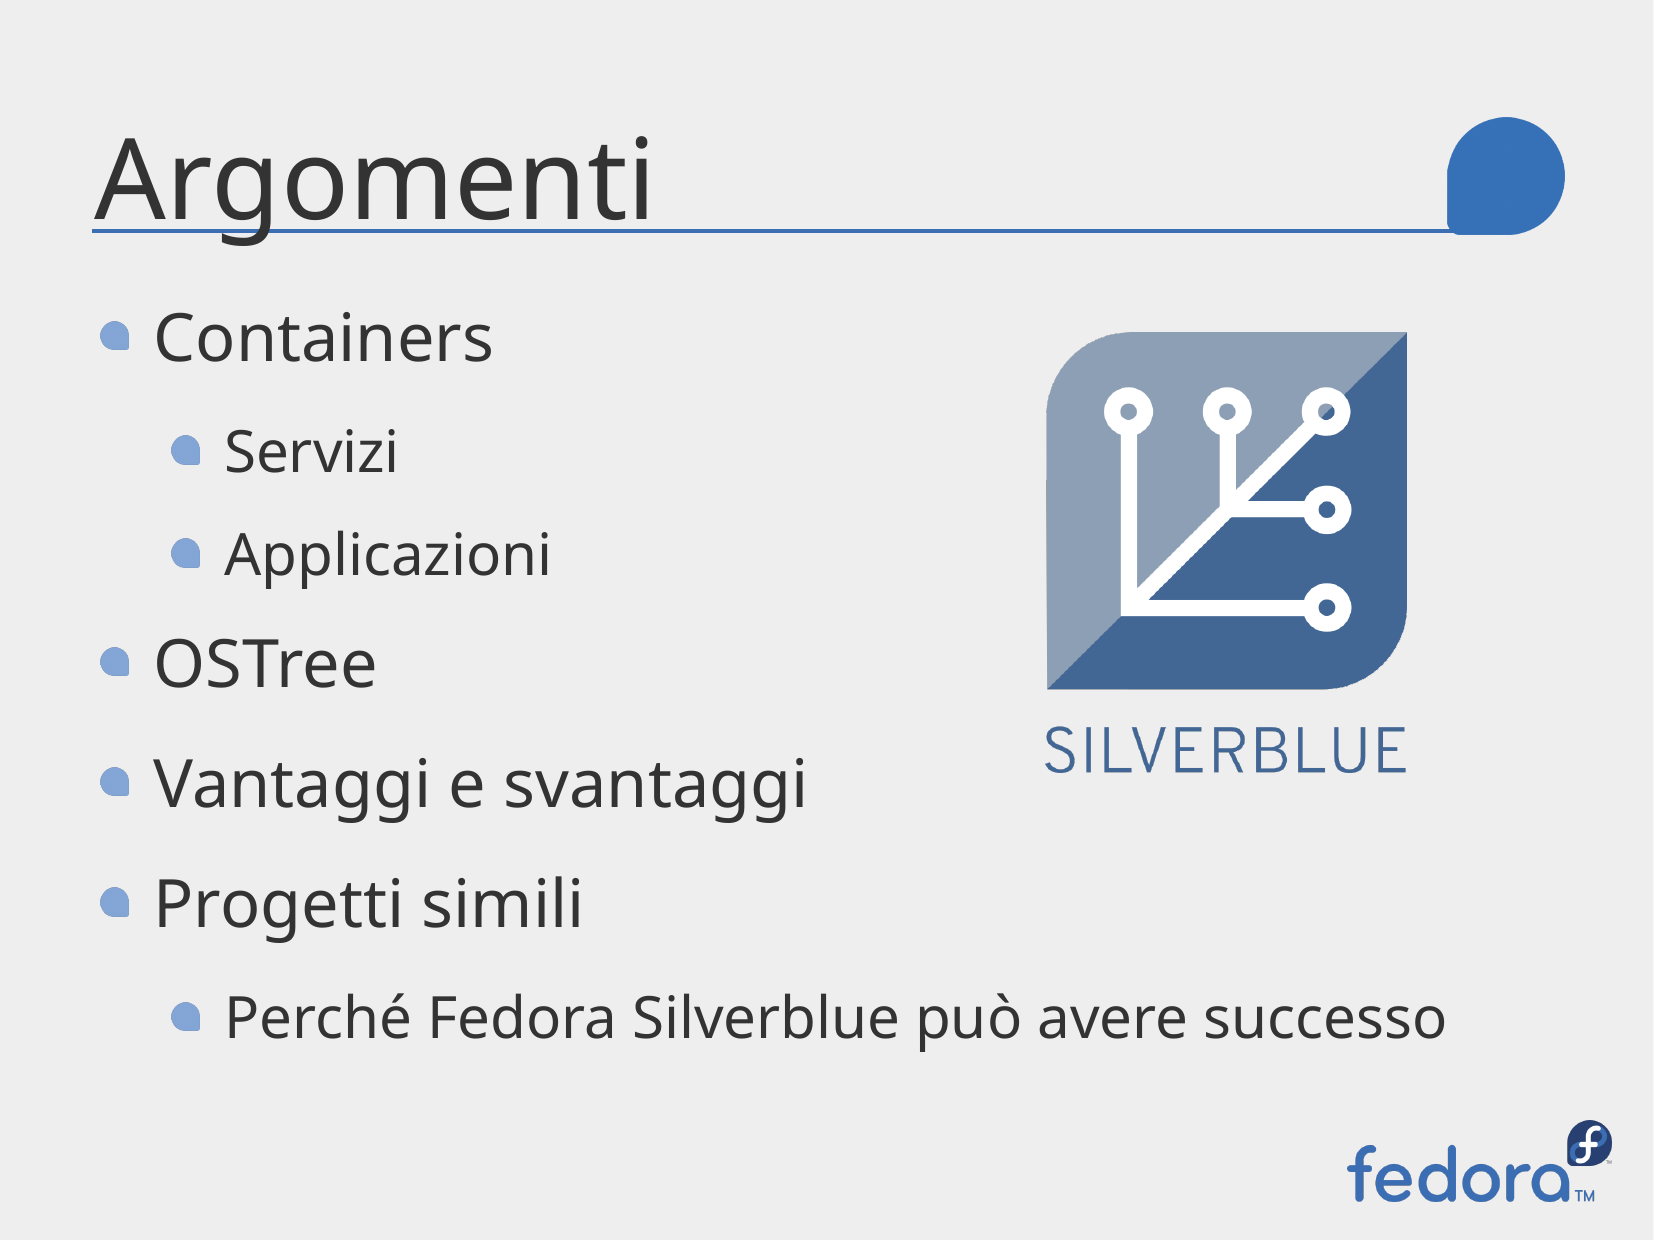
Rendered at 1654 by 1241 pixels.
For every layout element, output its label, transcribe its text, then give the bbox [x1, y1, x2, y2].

picture [1045, 332, 1407, 773]
picture [1347, 1120, 1612, 1202]
title Argomenti [94, 100, 1426, 251]
list Containers Servizi Applicazioni OSTree Vantaggi e svantaggi Progetti simili Perché Fedora Silverblue può avere successo [82, 290, 1571, 1094]
picture [1447, 117, 1565, 235]
